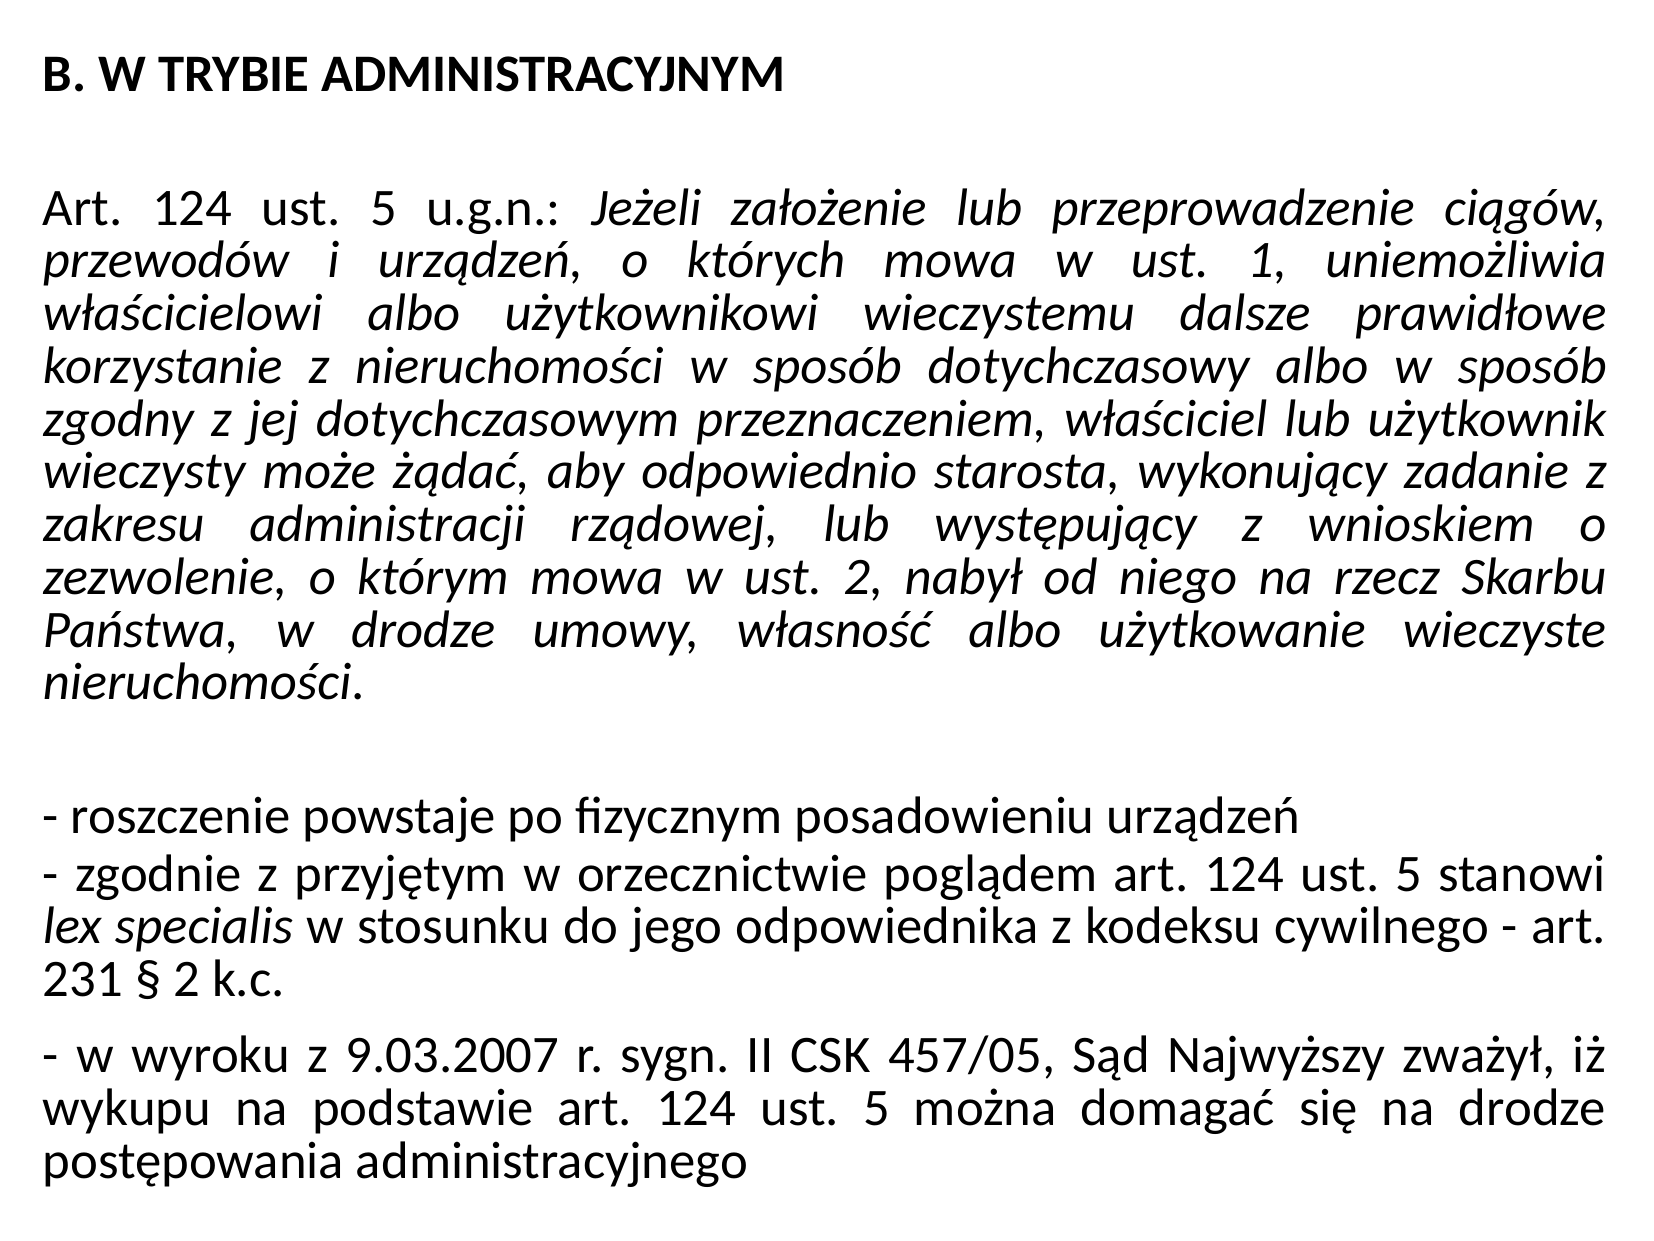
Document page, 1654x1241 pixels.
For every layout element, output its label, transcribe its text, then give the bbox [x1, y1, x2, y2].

list B. W TRYBIE ADMINISTRACYJNYM Art. 124 ust. 5 u.g.n.: Jeżeli założenie lub przeprowadzenie ciągów, przewodów i urządzeń, o których mowa w ust. 1, uniemożliwia właścicielowi albo użytkownikowi wieczystemu dalsze prawidłowe korzystanie z nieruchomości w sposób dotychczasowy albo w sposób zgodny z jej dotychczasowym przeznaczeniem, właściciel lub użytkownik wieczysty może żądać, aby odpowiednio starosta, wykonujący zadanie z zakresu administracji rządowej, lub występujący z wnioskiem o zezwolenie, o którym mowa w ust. 2, nabył od niego na rzecz Skarbu Państwa, w drodze umowy, własność albo użytkowanie wieczyste nieruchomości. - roszczenie powstaje po fizycznym posadowieniu urządzeń - zgodnie z przyjętym w orzecznictwie poglądem art. 124 ust. 5 stanowi lex specialis w stosunku do jego odpowiednika z kodeksu cywilnego - art. 231 § 2 k.c. - w wyroku z 9.03.2007 r. sygn. II CSK 457/05, Sąd Najwyższy zważył, iż wykupu na podstawie art. 124 ust. 5 można domagać się na drodze postępowania administracyjnego [42, 52, 1608, 1198]
